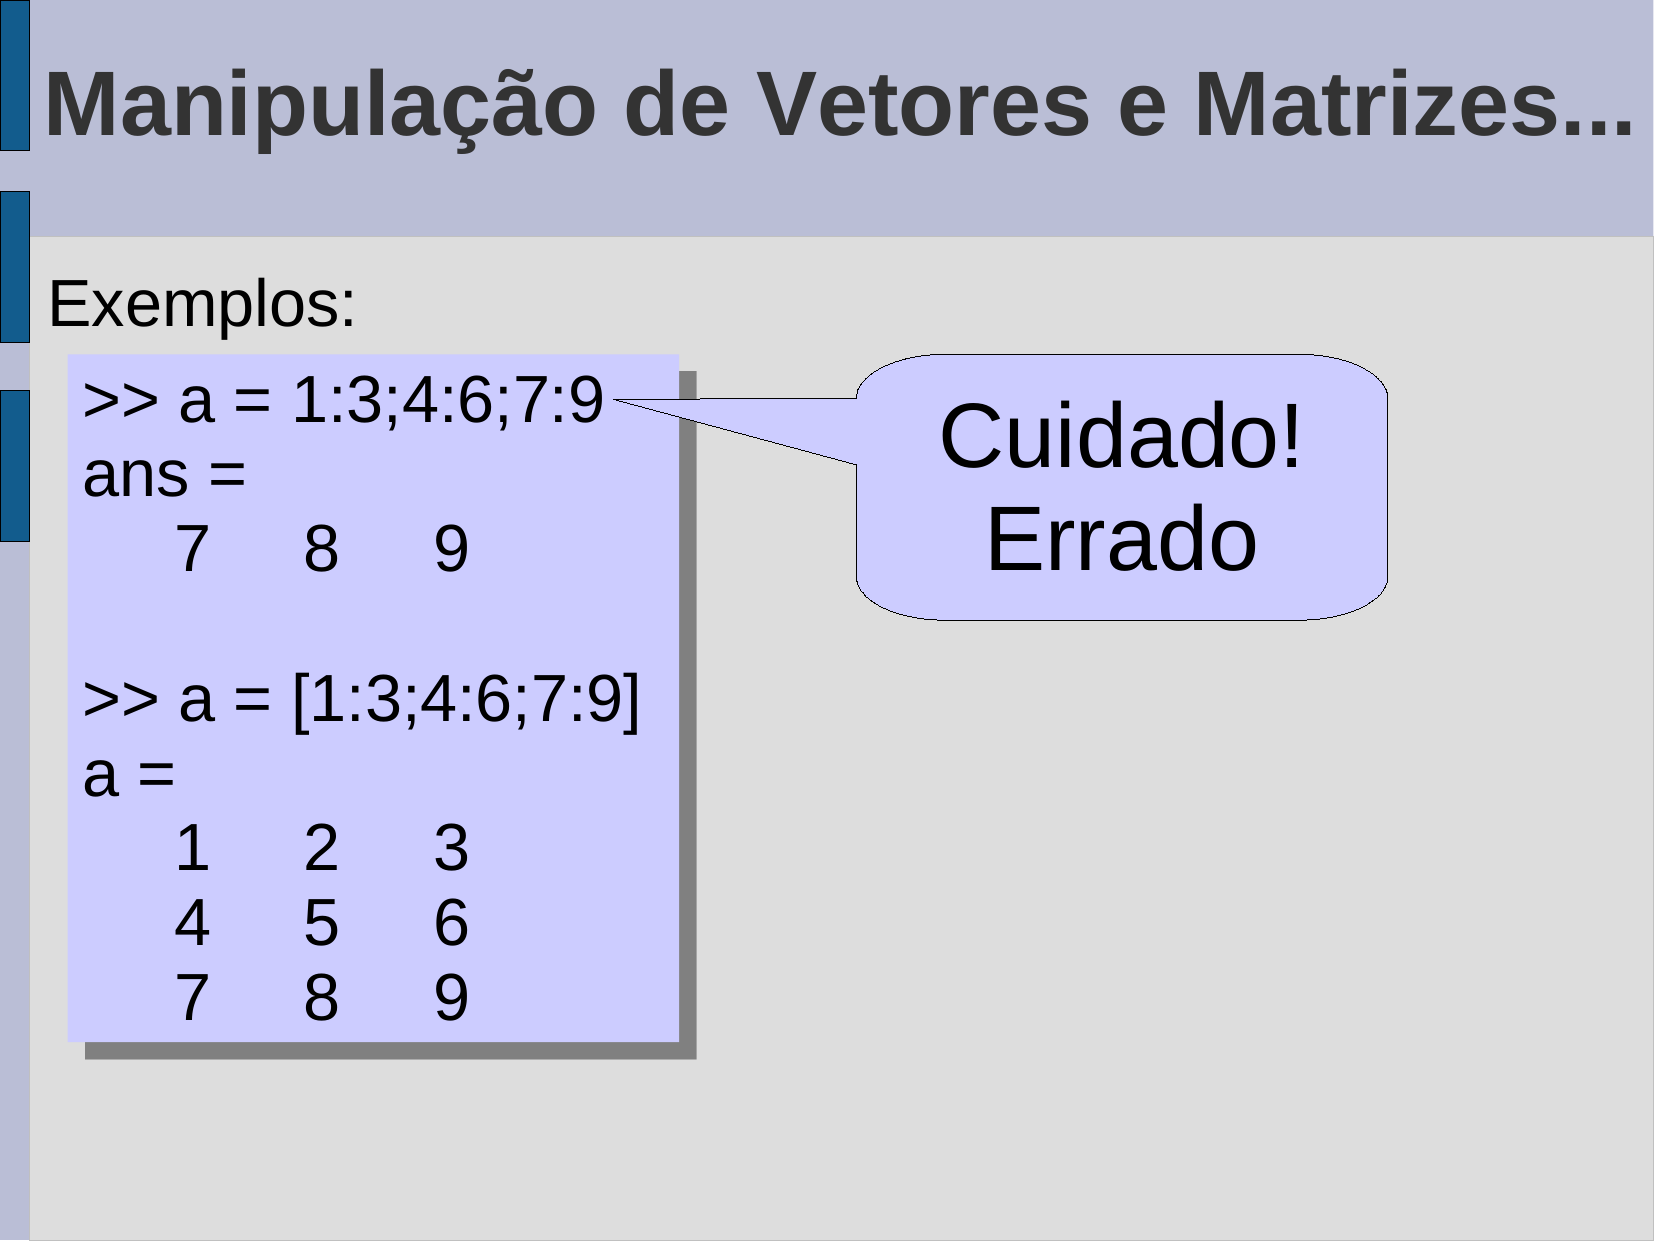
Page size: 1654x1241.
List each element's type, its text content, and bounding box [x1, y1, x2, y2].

list Exemplos: [29, 265, 1654, 341]
text_box >> a = 1:3;4:6;7:9 ans = 7 8 9 >> a = [1:3;4:6;7:9] a = 1 2 3 4 5 6 7 8 9 [67, 354, 680, 1043]
text_box Cuidado! Errado [613, 354, 1388, 621]
title Manipulação de Vetores e Matrizes... [29, 7, 1654, 200]
